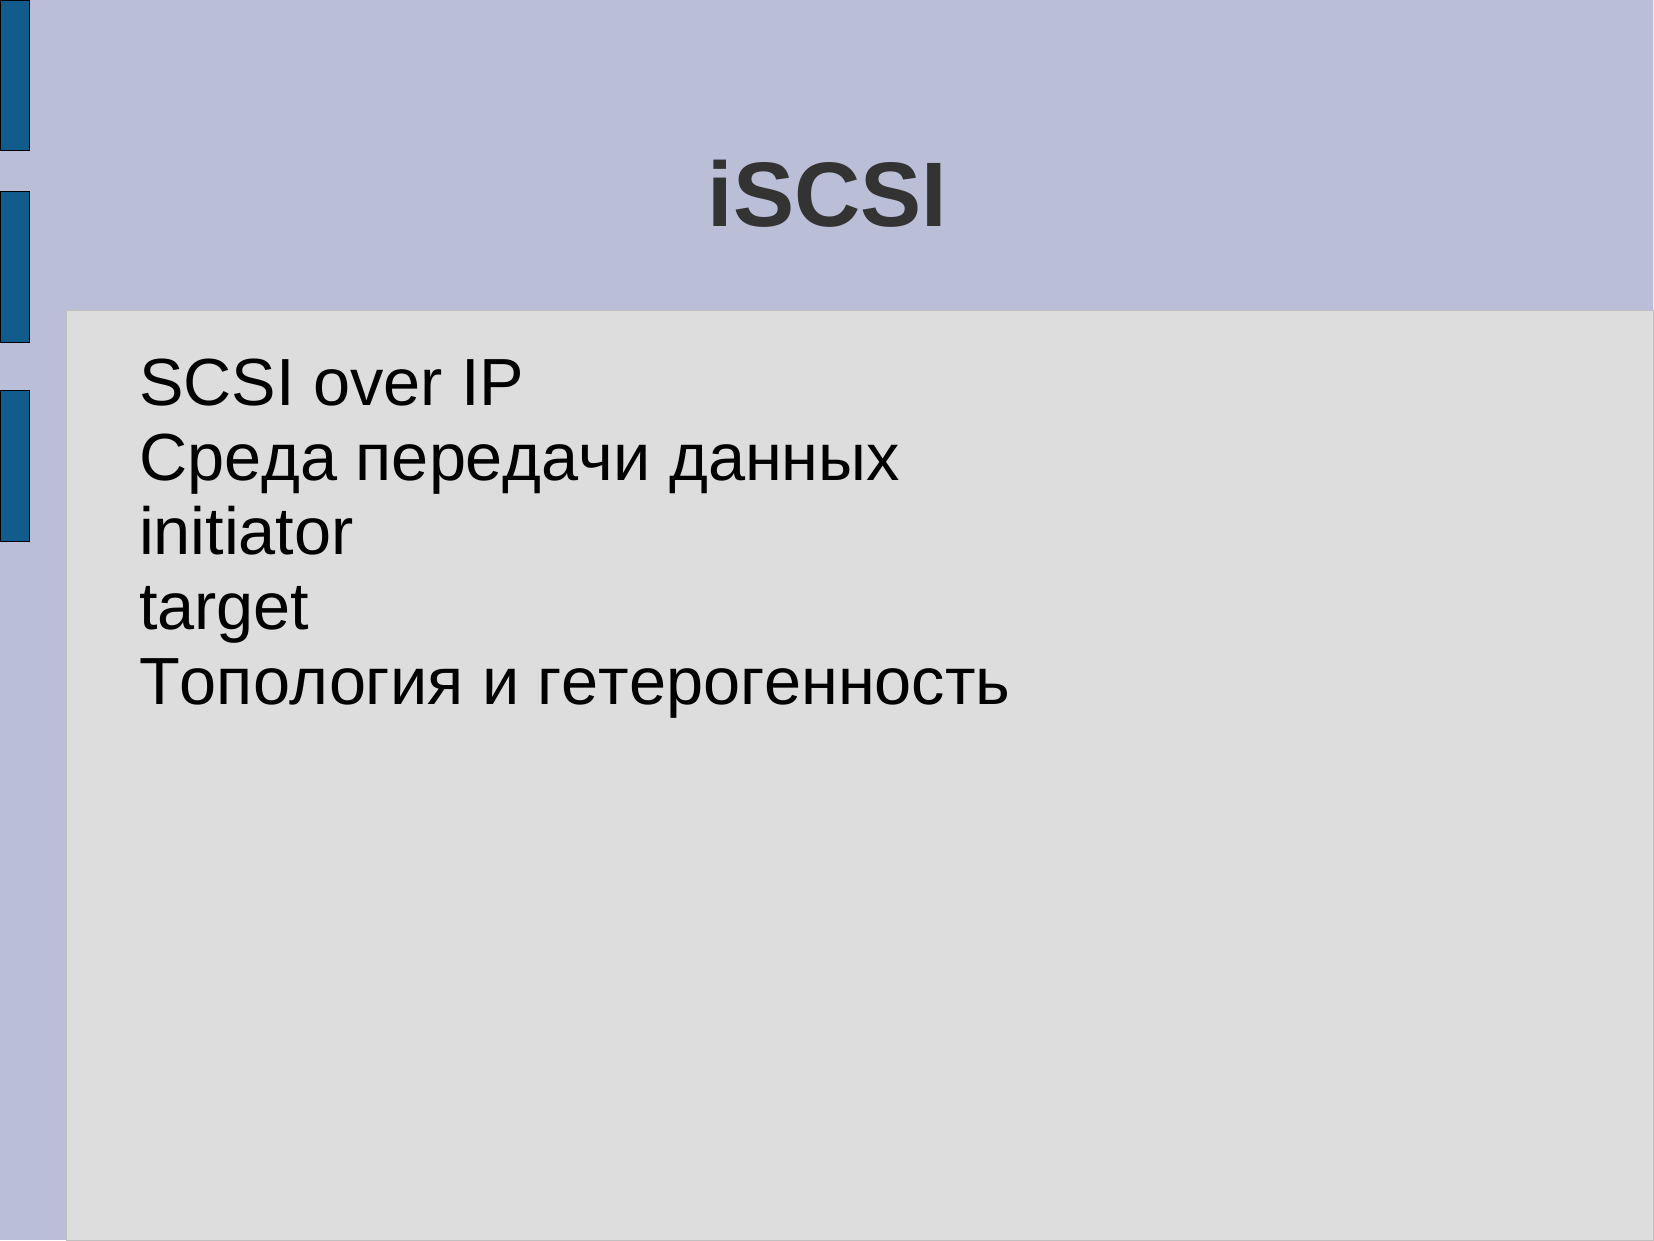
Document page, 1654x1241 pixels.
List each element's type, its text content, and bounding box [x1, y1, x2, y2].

list SCSI over IP Среда передачи данных initiator target Топология и гетерогенность [121, 344, 1534, 1112]
title iSCSI [121, 98, 1534, 291]
